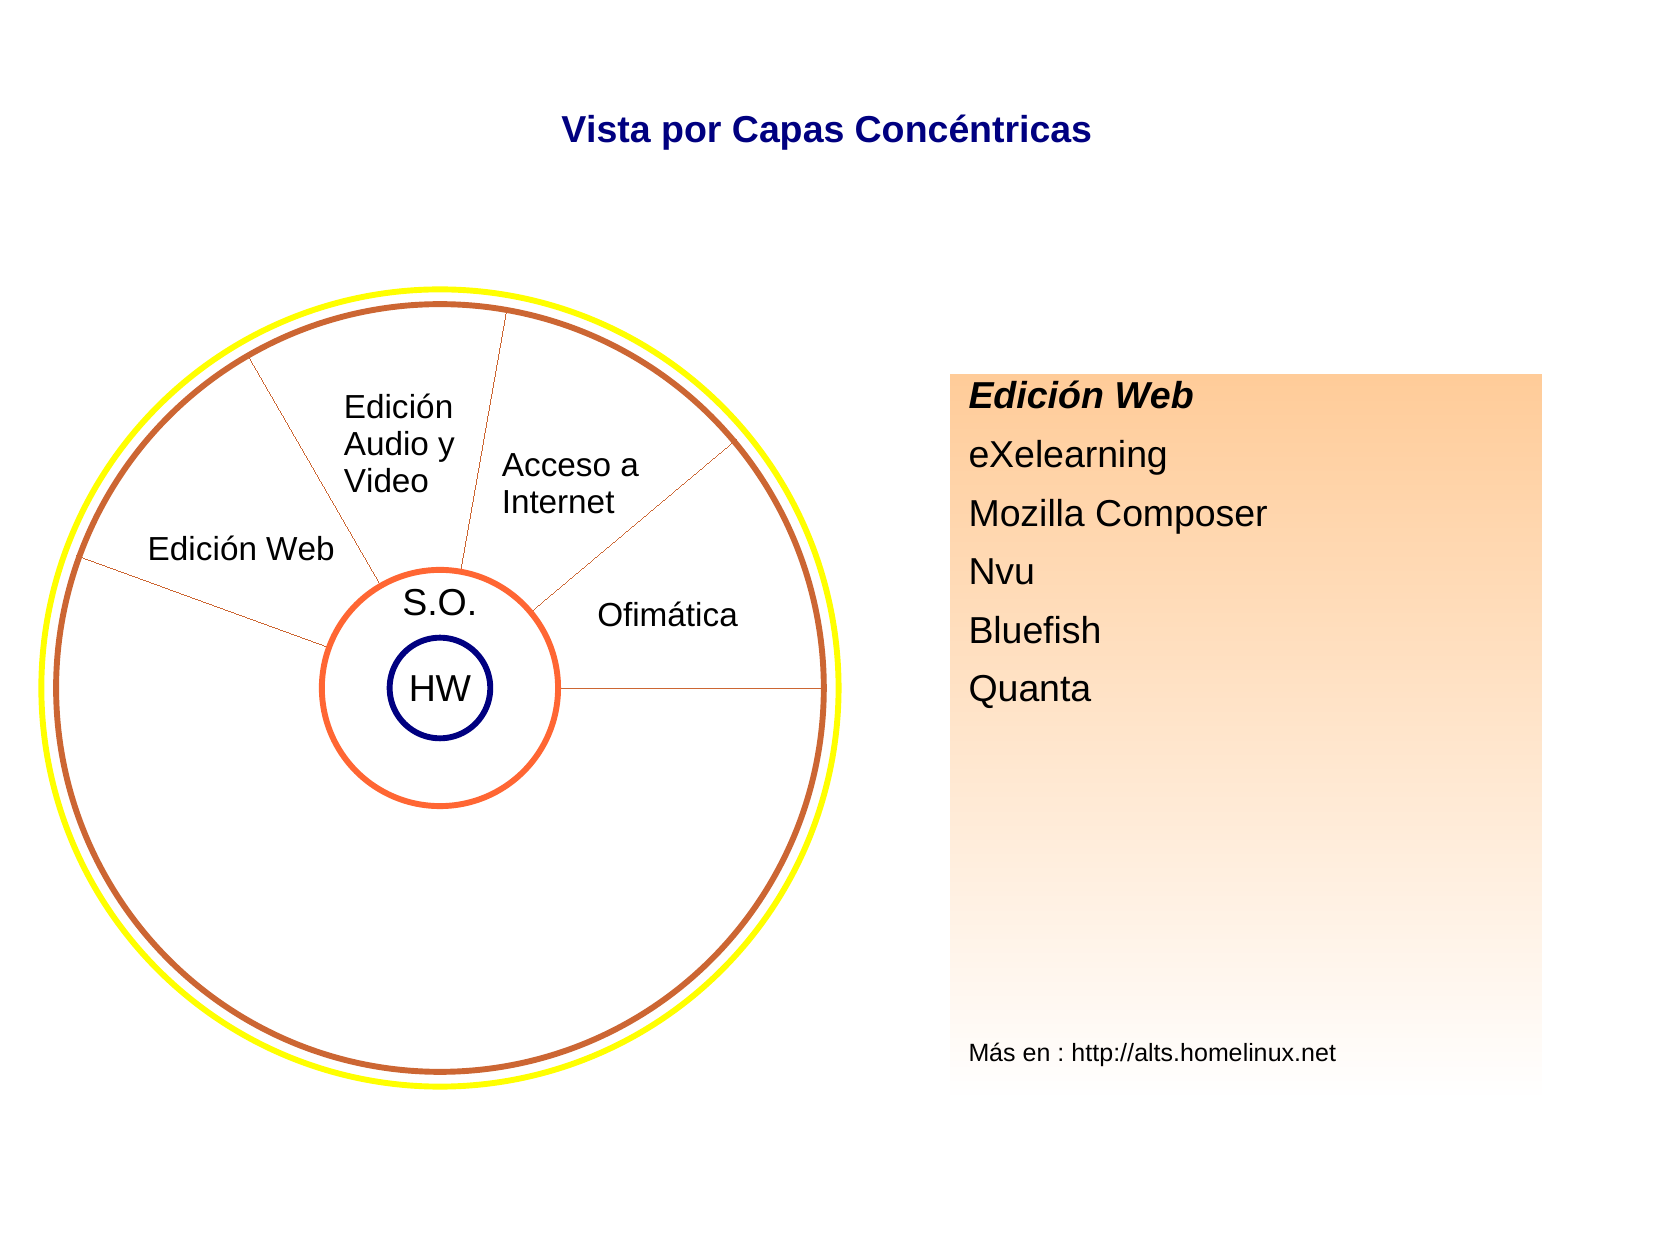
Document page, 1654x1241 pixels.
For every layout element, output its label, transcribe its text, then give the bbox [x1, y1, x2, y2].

text_box Vista por Capas Concéntricas [546, 101, 1108, 160]
text_box HW [389, 637, 491, 739]
text_box S.O. [321, 569, 559, 807]
text_box Acceso a Internet [487, 439, 655, 529]
text_box Ofimática [582, 588, 753, 641]
text_box Edición Audio y Video [329, 380, 470, 508]
text_box Edición Web [132, 522, 350, 575]
list Edición Web eXelearning Mozilla Composer Nvu Bluefish Quanta Más en : http://alts.homelinux.net [950, 374, 1542, 1096]
